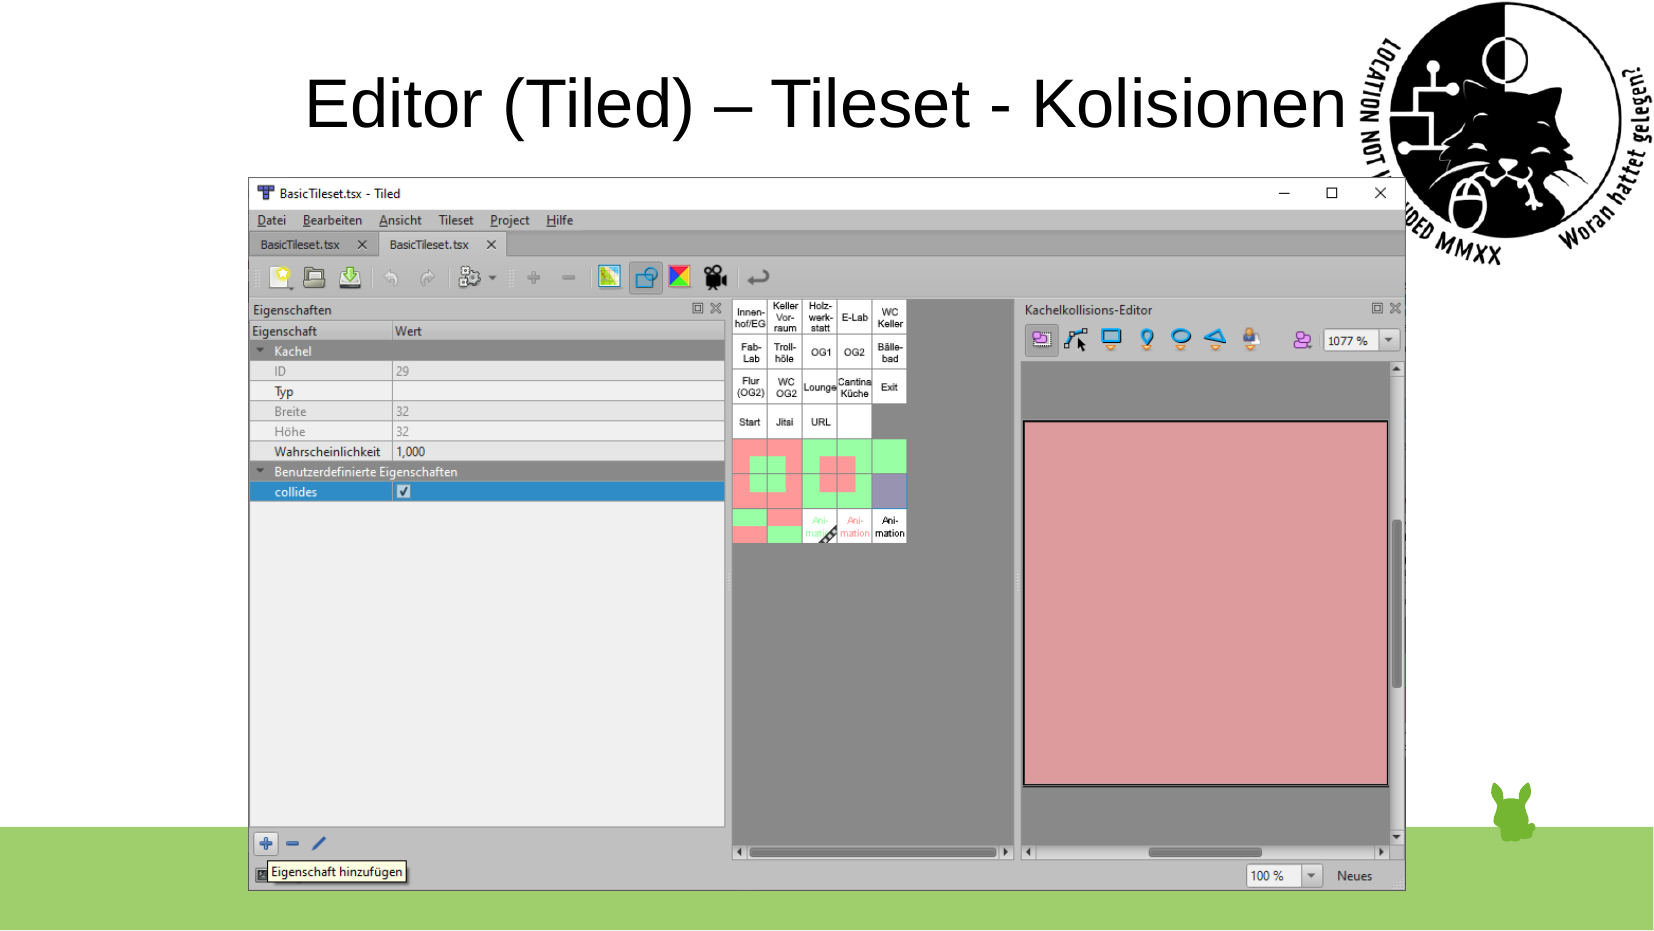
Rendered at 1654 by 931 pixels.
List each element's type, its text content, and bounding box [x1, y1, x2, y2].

title Editor (Tiled) – Tileset - Kolisionen [88, 29, 1565, 178]
picture [248, 0, 1654, 891]
